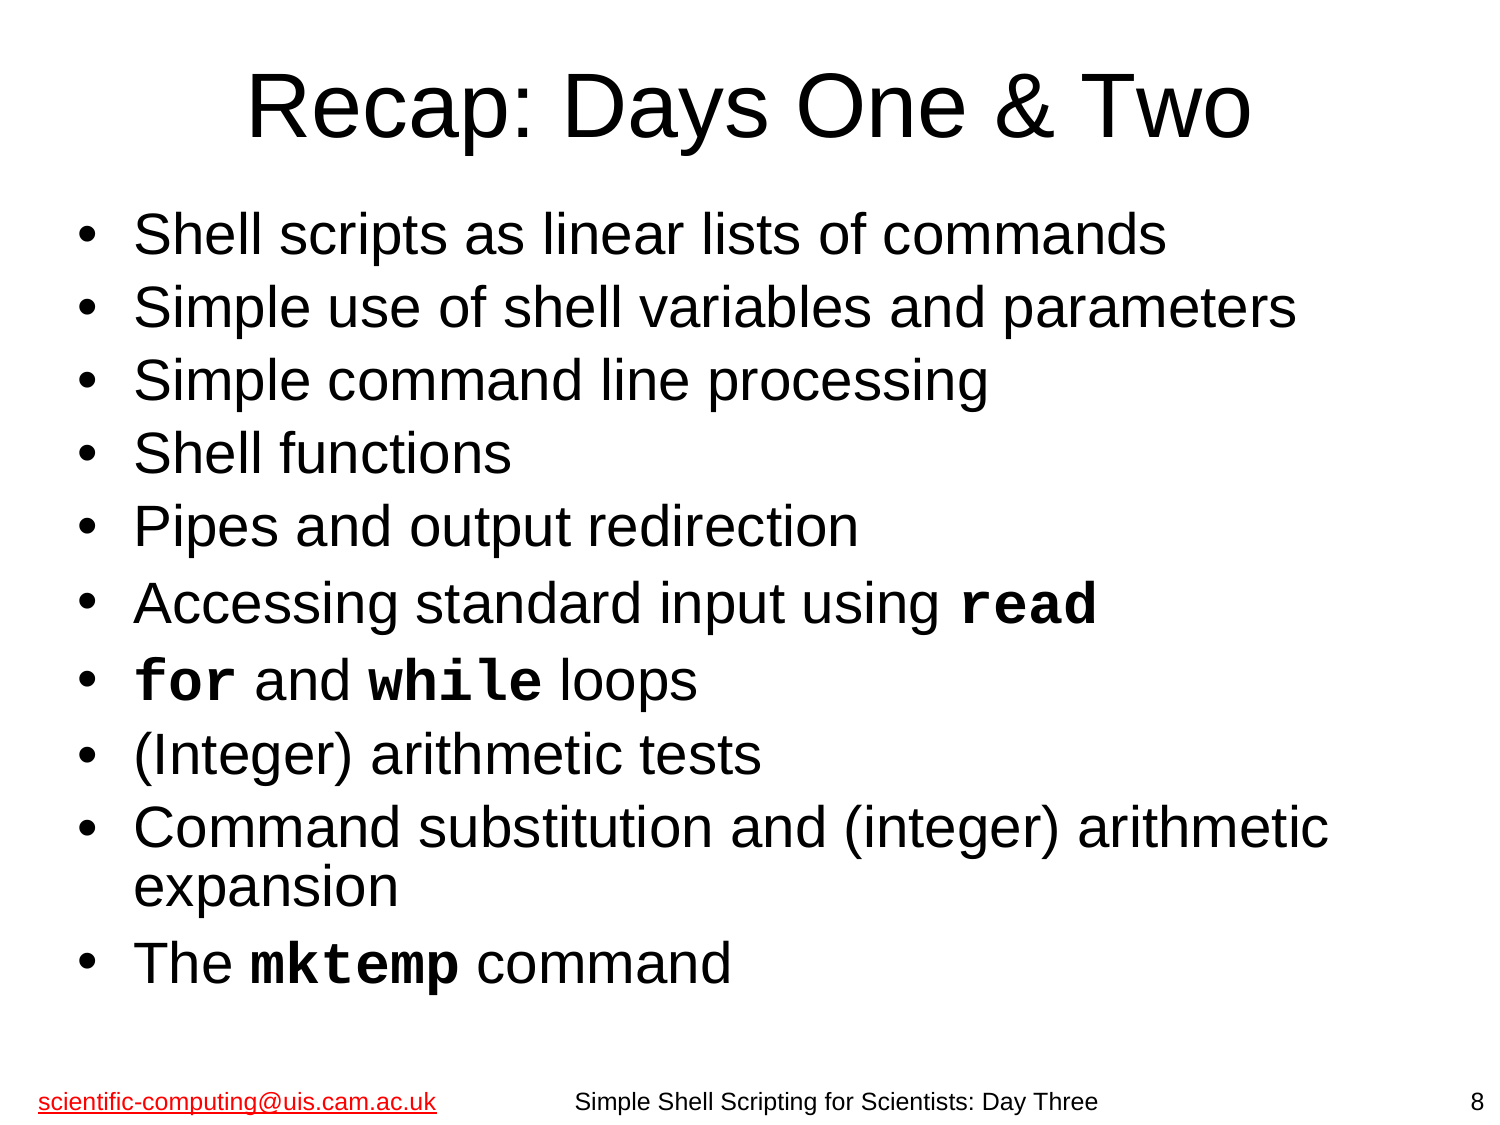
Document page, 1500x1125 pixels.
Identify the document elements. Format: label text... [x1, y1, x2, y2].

title Recap: Days One & Two [112, 47, 1388, 166]
list Shell scripts as linear lists of commands Simple use of shell variables and parameters Simple command line processing Shell functions Pipes and output redirection Accessing standard input using read for and while loops (Integer) arithmetic tests Command substitution and (integer) arithmetic expansion The mktemp command [62, 199, 1438, 1063]
